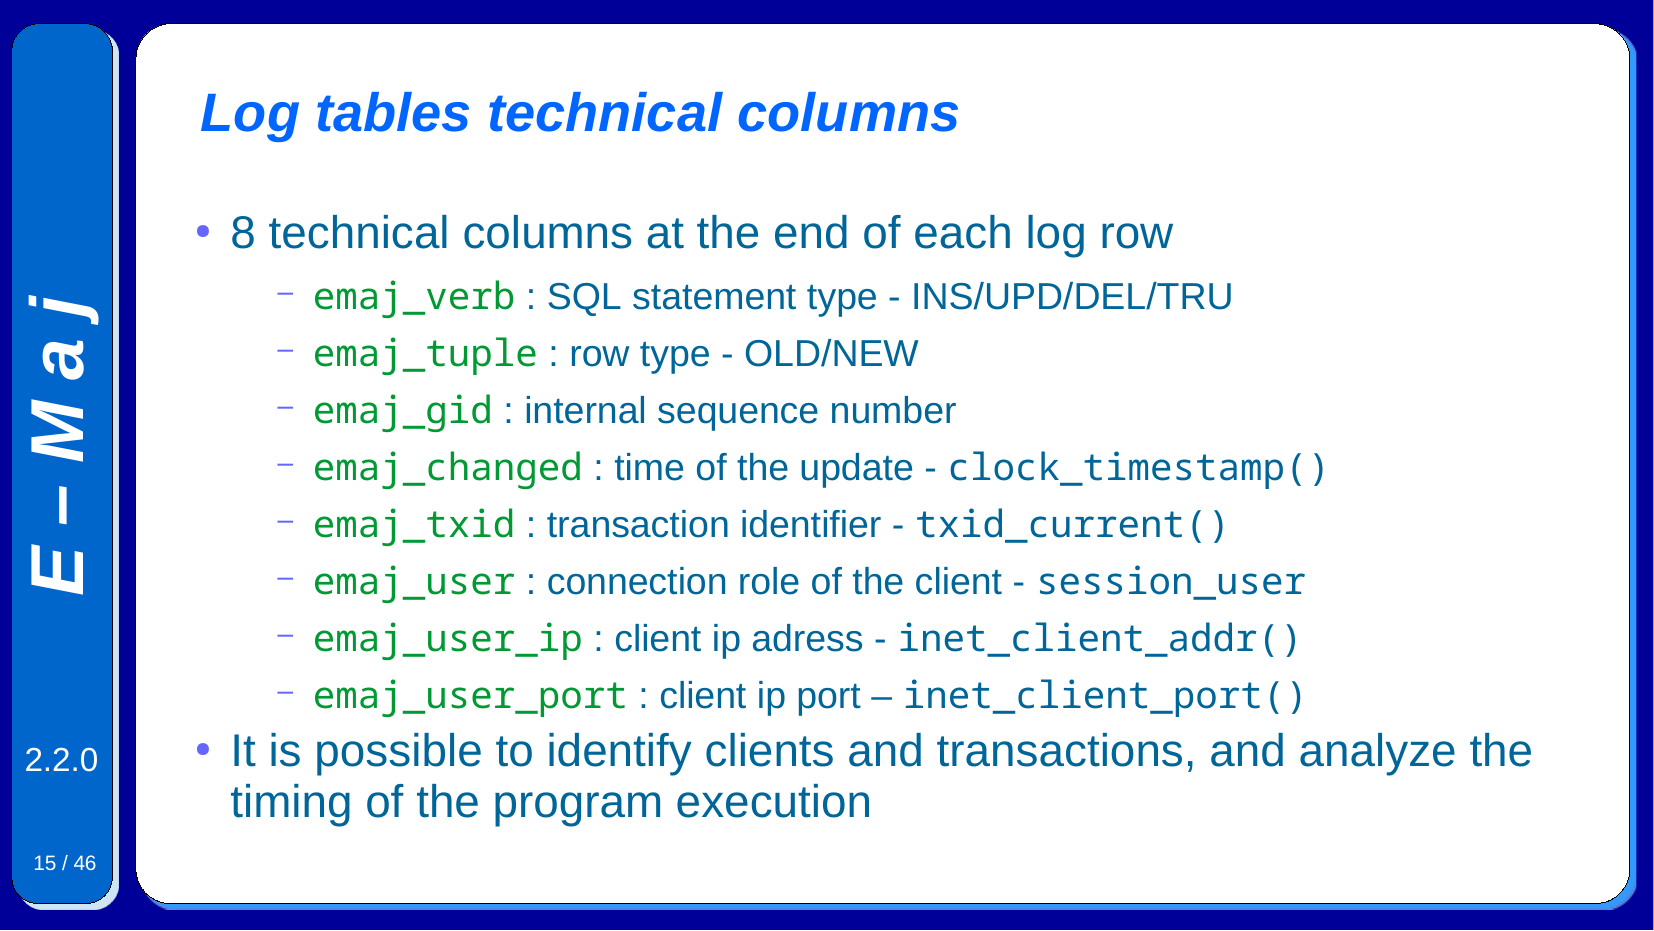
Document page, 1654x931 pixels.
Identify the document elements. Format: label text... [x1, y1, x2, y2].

list 8 technical columns at the end of each log row emaj_verb : SQL statement type - INS/UPD/DEL/TRU emaj_tuple : row type - OLD/NEW emaj_gid : internal sequence number emaj_changed : time of the update - clock_timestamp() emaj_txid : transaction identifier - txid_current() emaj_user : connection role of the client - session_user emaj_user_ip : client ip adress - inet_client_addr() emaj_user_port : client ip port – inet_client_port() It is possible to identify clients and transactions, and analyze the timing of the program execution [177, 206, 1587, 827]
title Log tables technical columns [200, 34, 1575, 191]
